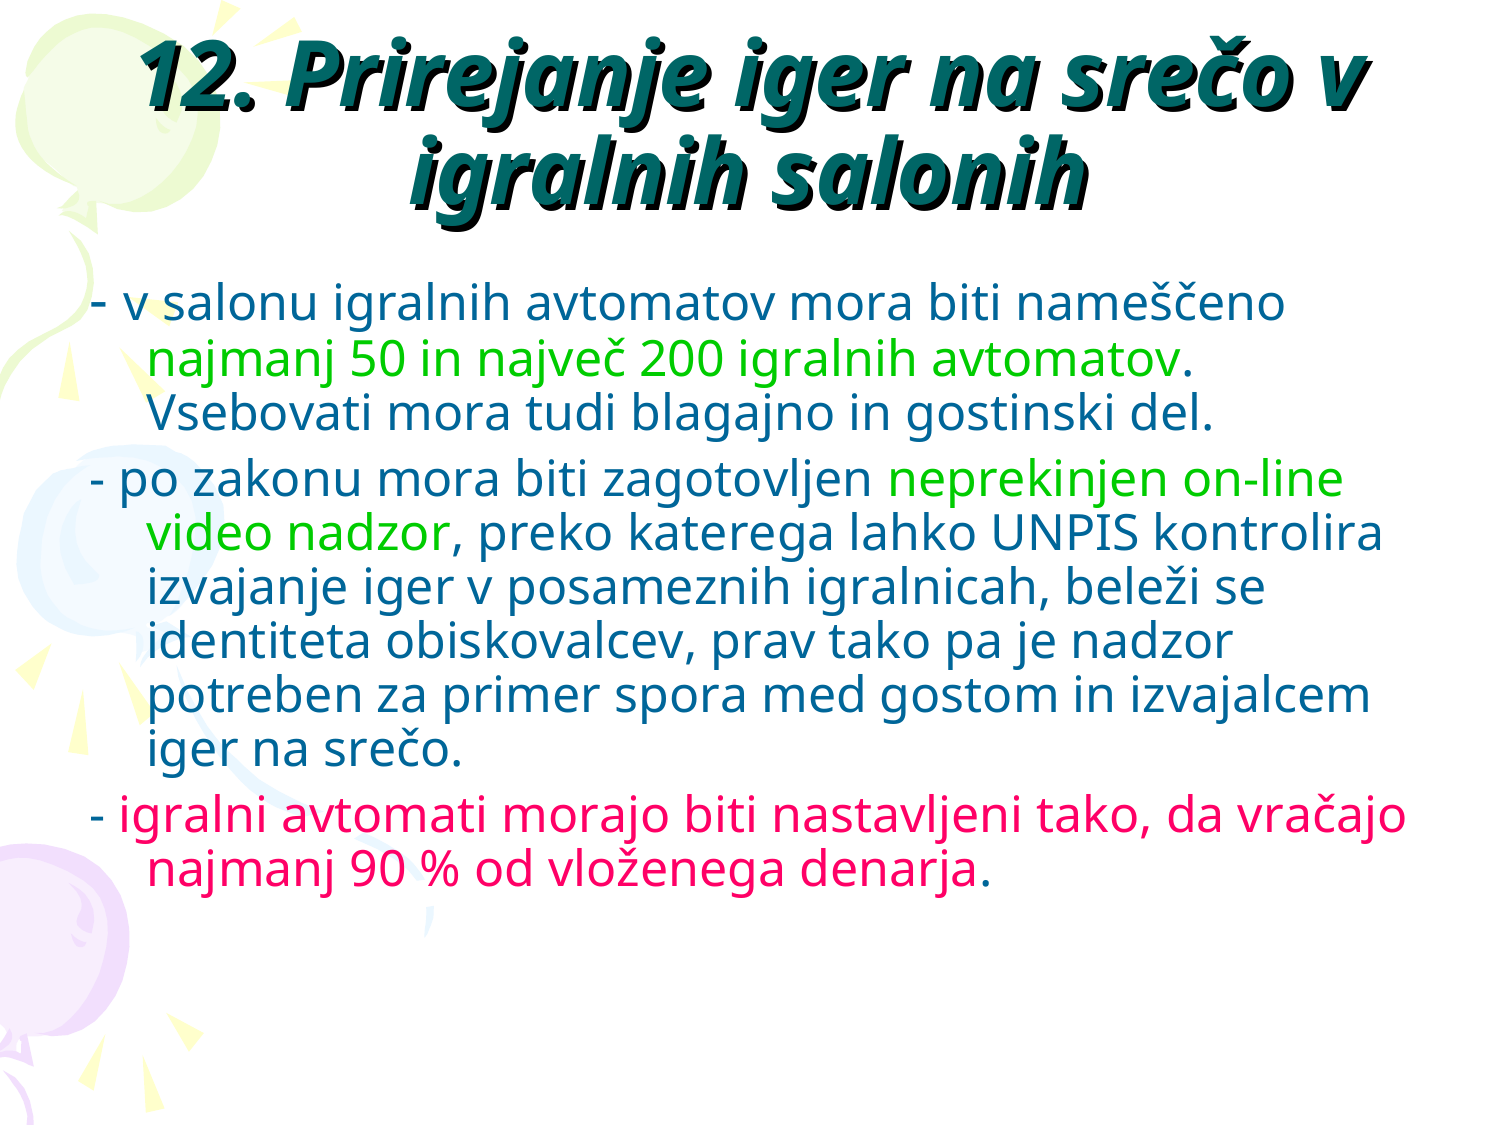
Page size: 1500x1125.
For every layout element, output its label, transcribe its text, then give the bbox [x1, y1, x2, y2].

list - v salonu igralnih avtomatov mora biti nameščeno najmanj 50 in največ 200 igralnih avtomatov. Vsebovati mora tudi blagajno in gostinski del. - po zakonu mora biti zagotovljen neprekinjen on-line video nadzor, preko katerega lahko UNPIS kontrolira izvajanje iger v posameznih igralnicah, beleži se identiteta obiskovalcev, prav tako pa je nadzor potreben za primer spora med gostom in izvajalcem iger na srečo. - igralni avtomati morajo biti nastavljeni tako, da vračajo najmanj 90 % od vloženega denarja. [75, 262, 1426, 994]
title 12. Prirejanje iger na srečo v igralnih salonih [72, 16, 1426, 233]
